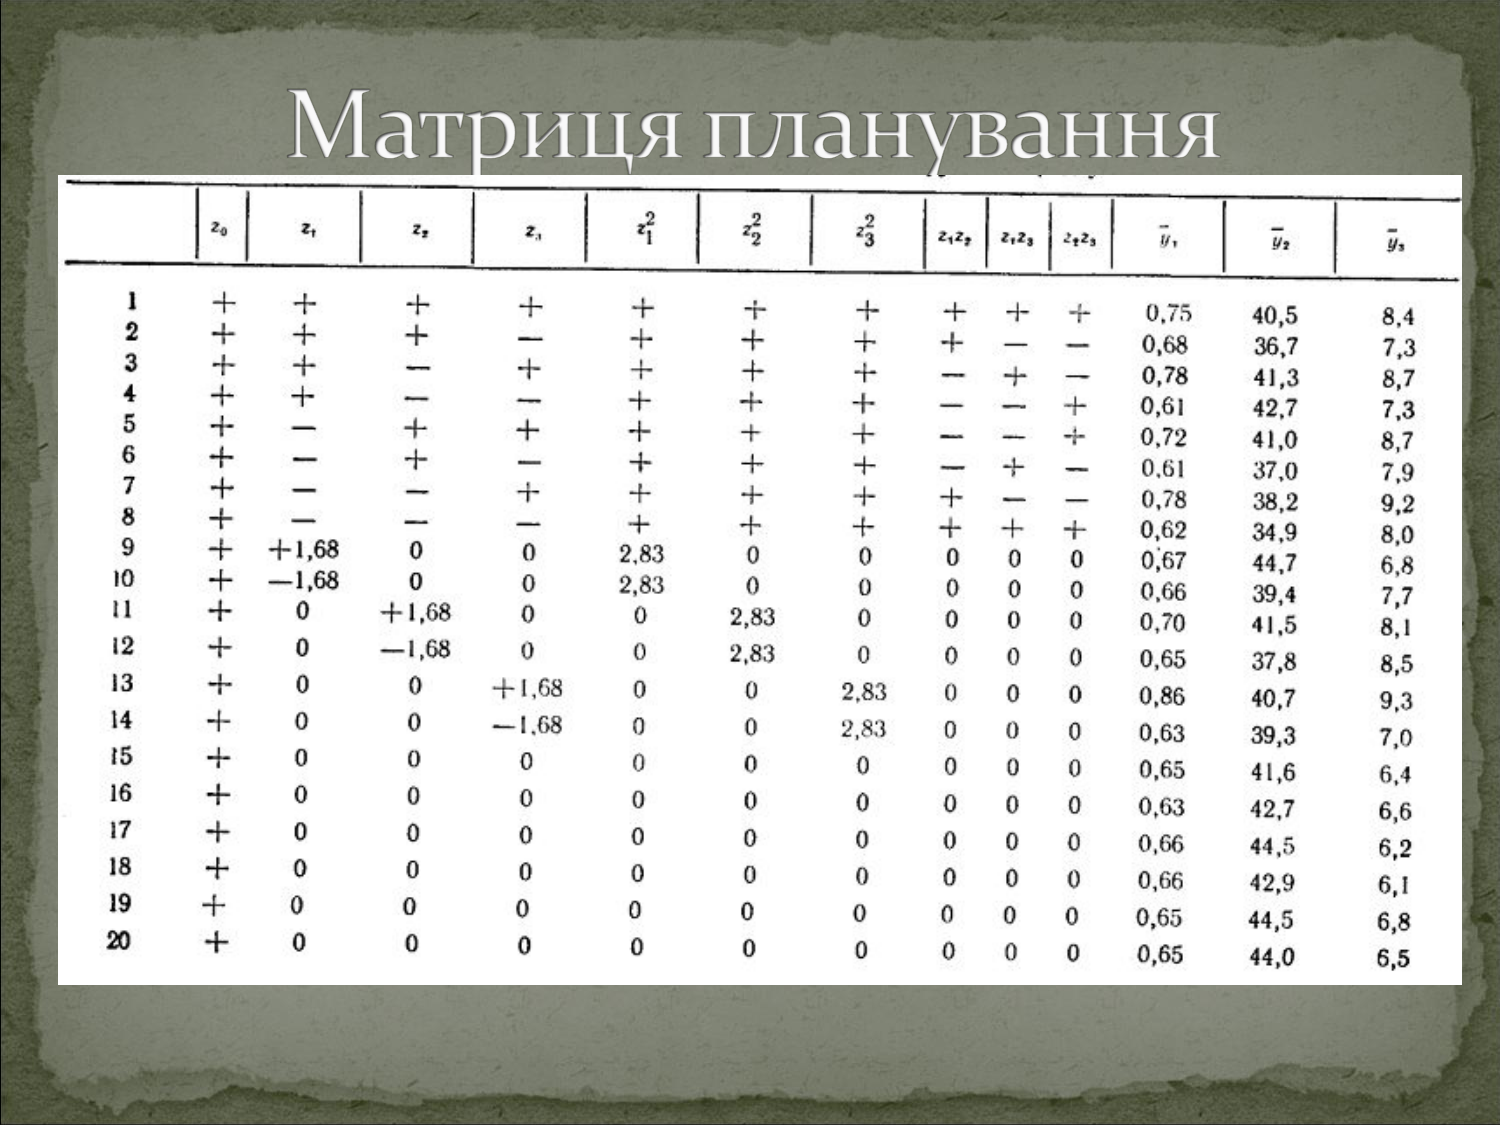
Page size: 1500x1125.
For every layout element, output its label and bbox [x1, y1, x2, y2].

picture [0, 0, 1500, 1125]
text_box [223, 33, 1283, 175]
